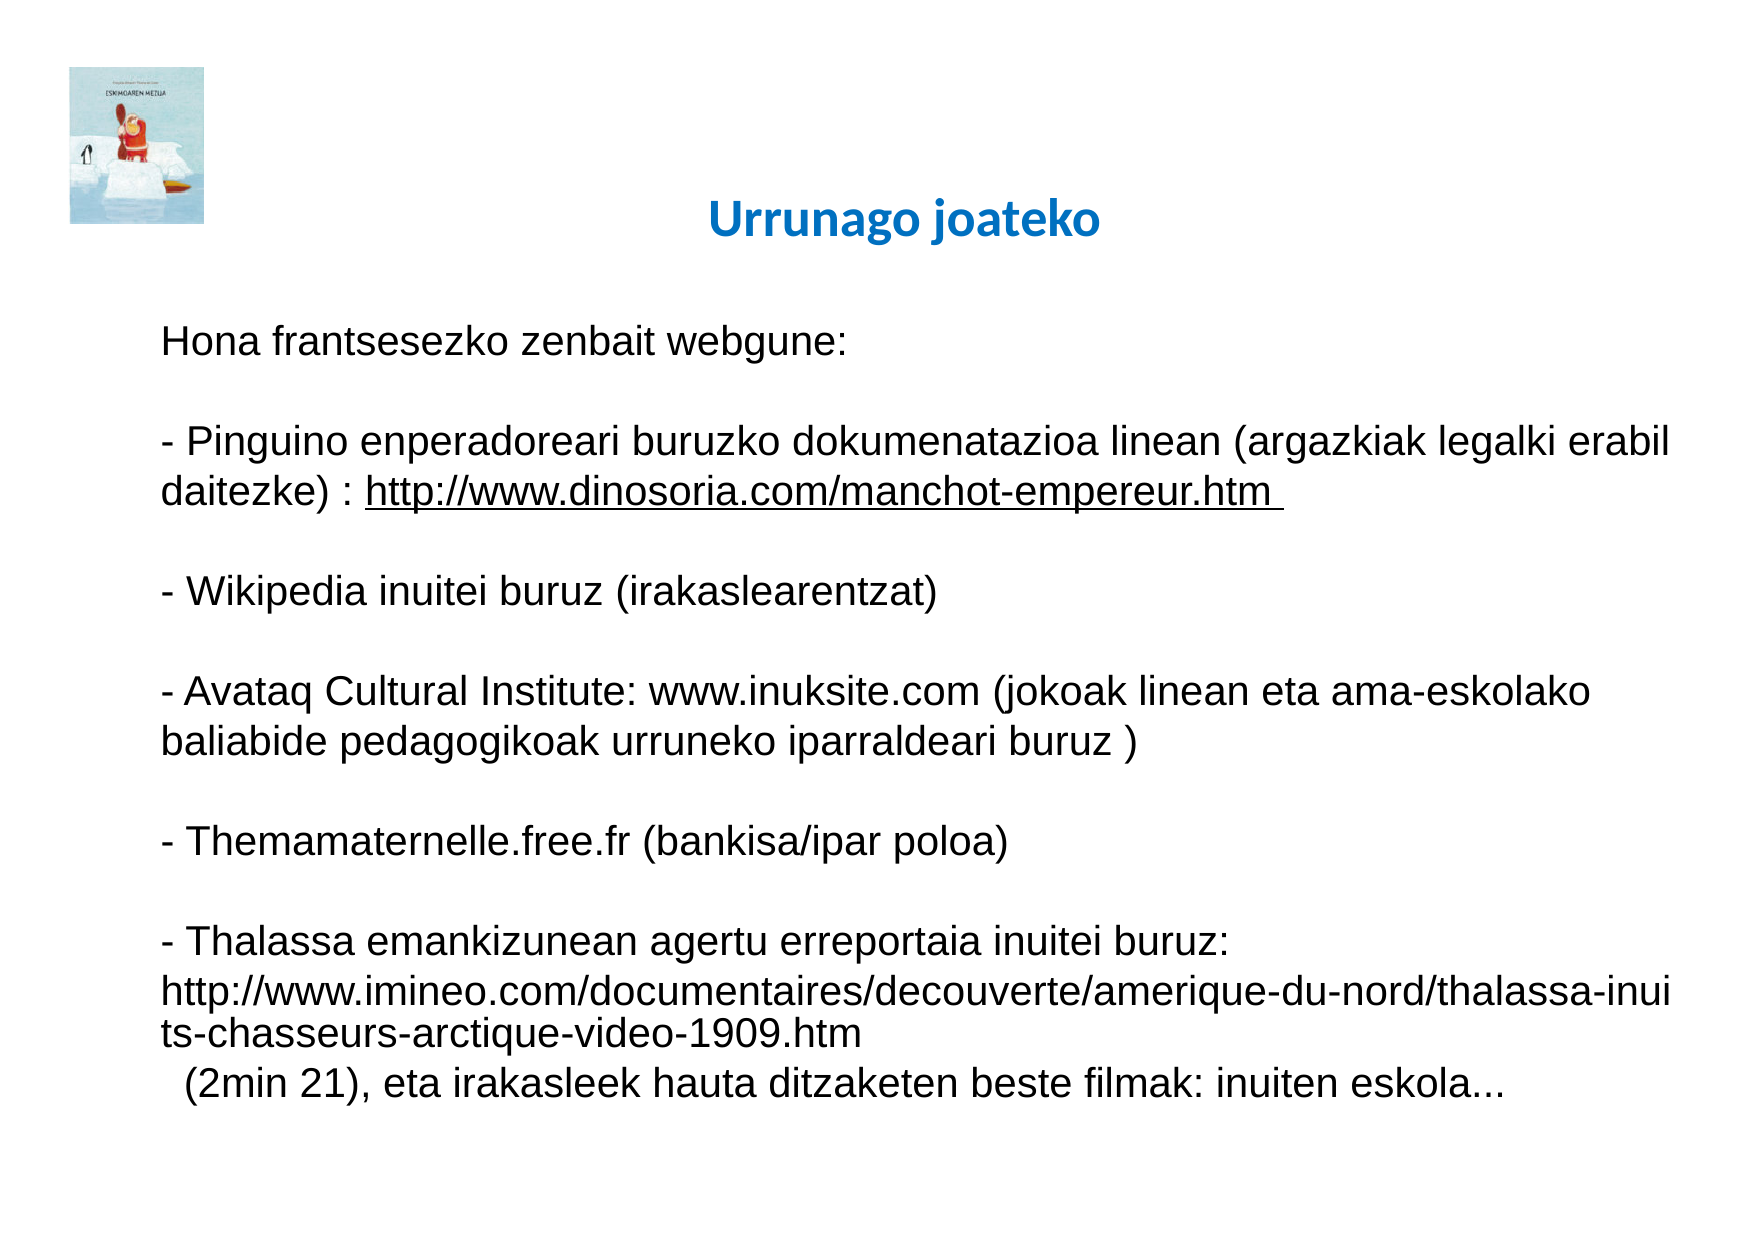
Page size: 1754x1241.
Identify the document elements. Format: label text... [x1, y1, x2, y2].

text_box Urrunago joateko [224, 174, 1586, 255]
picture [68, 67, 204, 224]
text_box Hona frantsesezko zenbait webgune: - Pinguino enperadoreari buruzko dokumenatazioa linean (argazkiak legalki erabil daitezke) : http://www.dinosoria.com/manchot-empereur.htm - Wikipedia inuitei buruz (irakaslearentzat) - Avataq Cultural Institute: www.inuksite.com (jokoak linean eta ama-eskolako baliabide pedagogikoak urruneko iparraldeari buruz ) - Themamaternelle.free.fr (bankisa/ipar poloa) - Thalassa emankizunean agertu erreportaia inuitei buruz: http://www.imineo.com/documentaires/decouverte/amerique-du-nord/thalassa-inuits-chasseurs-arctique-video-1909.htm (2min 21), eta irakasleek hauta ditzaketen beste filmak: inuiten eskola... [145, 306, 1695, 1072]
